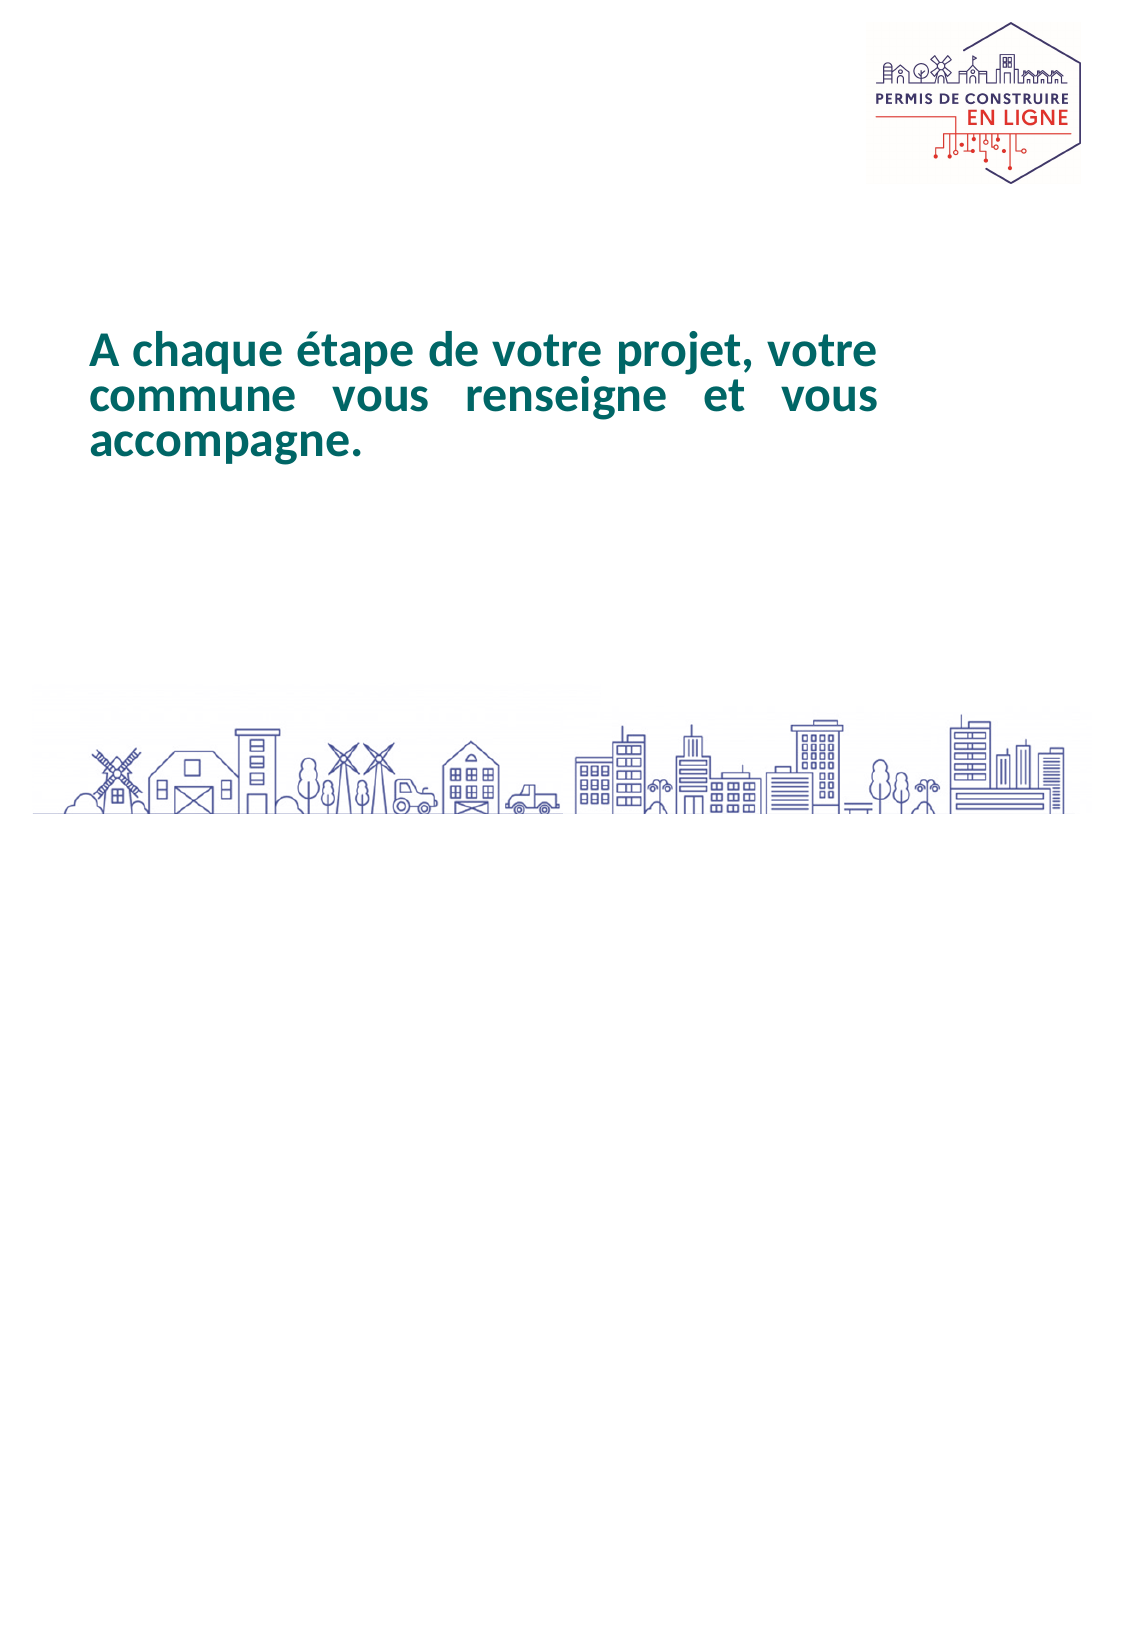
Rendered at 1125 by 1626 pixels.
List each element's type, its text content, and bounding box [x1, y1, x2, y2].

picture [32, 683, 1092, 814]
text_box A chaque étape de votre projet, votre commune vous renseigne et vous accompagne. [74, 330, 1033, 463]
